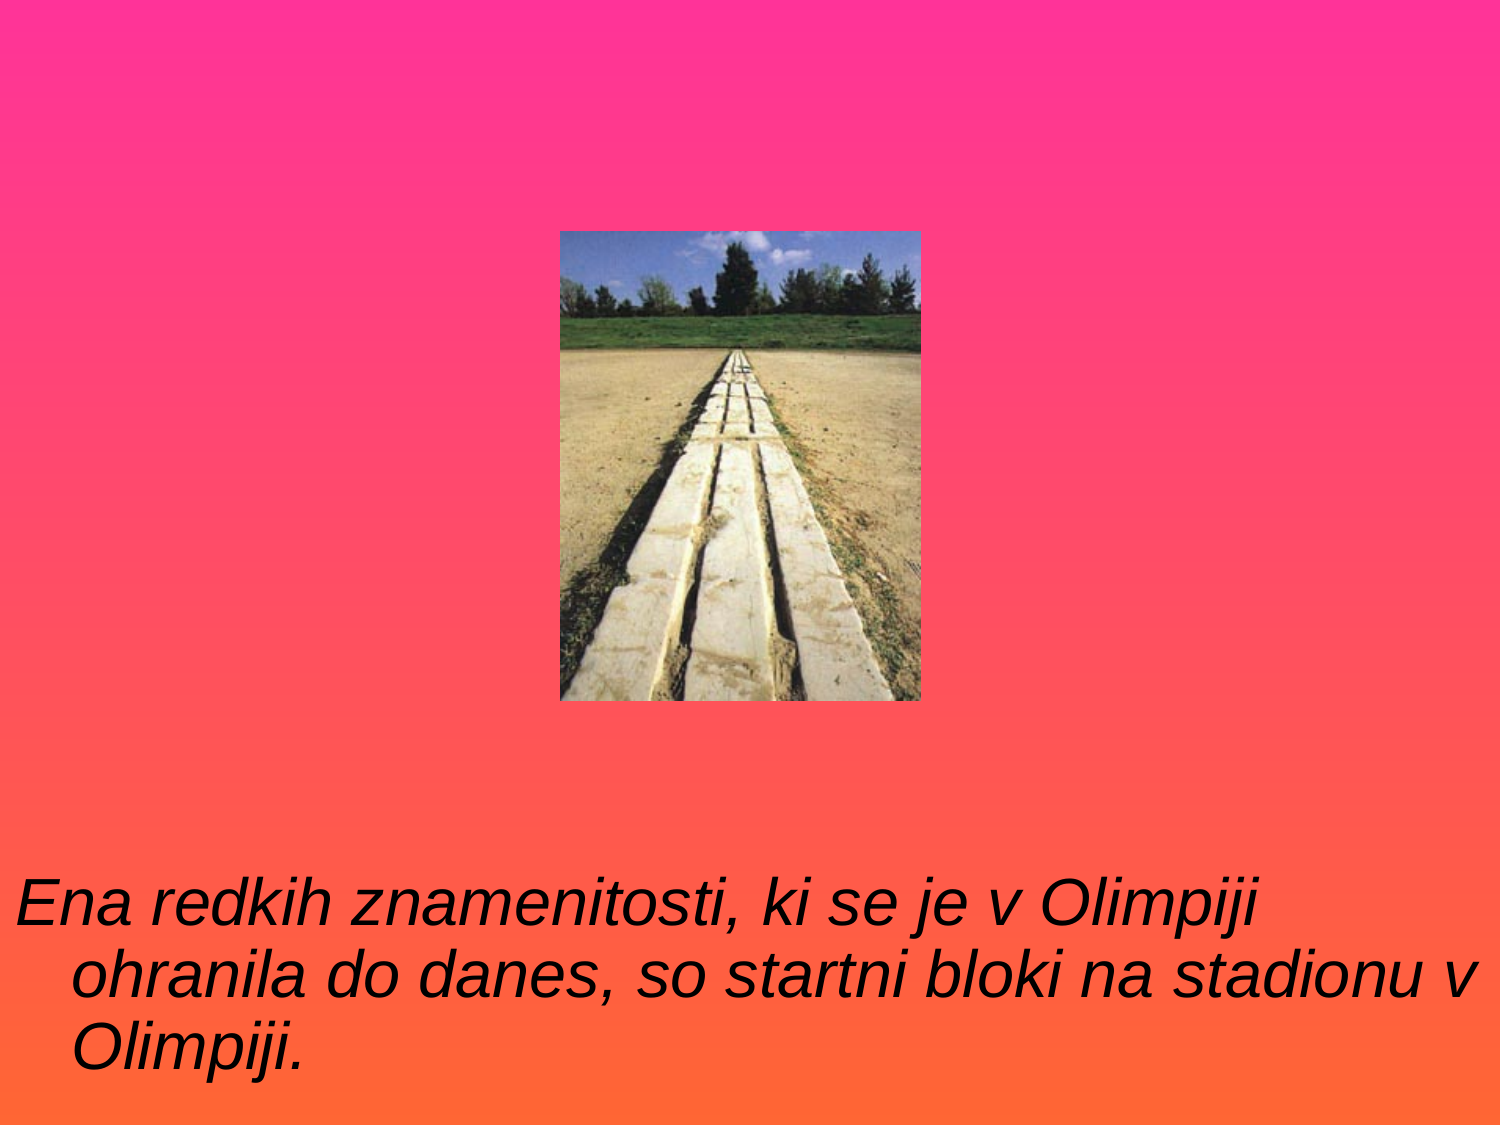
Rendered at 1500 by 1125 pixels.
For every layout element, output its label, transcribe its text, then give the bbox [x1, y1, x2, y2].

picture [560, 231, 921, 701]
list Ena redkih znamenitosti, ki se je v Olimpiji ohranila do danes, so startni bloki na stadionu v Olimpiji. [0, 0, 1500, 1125]
